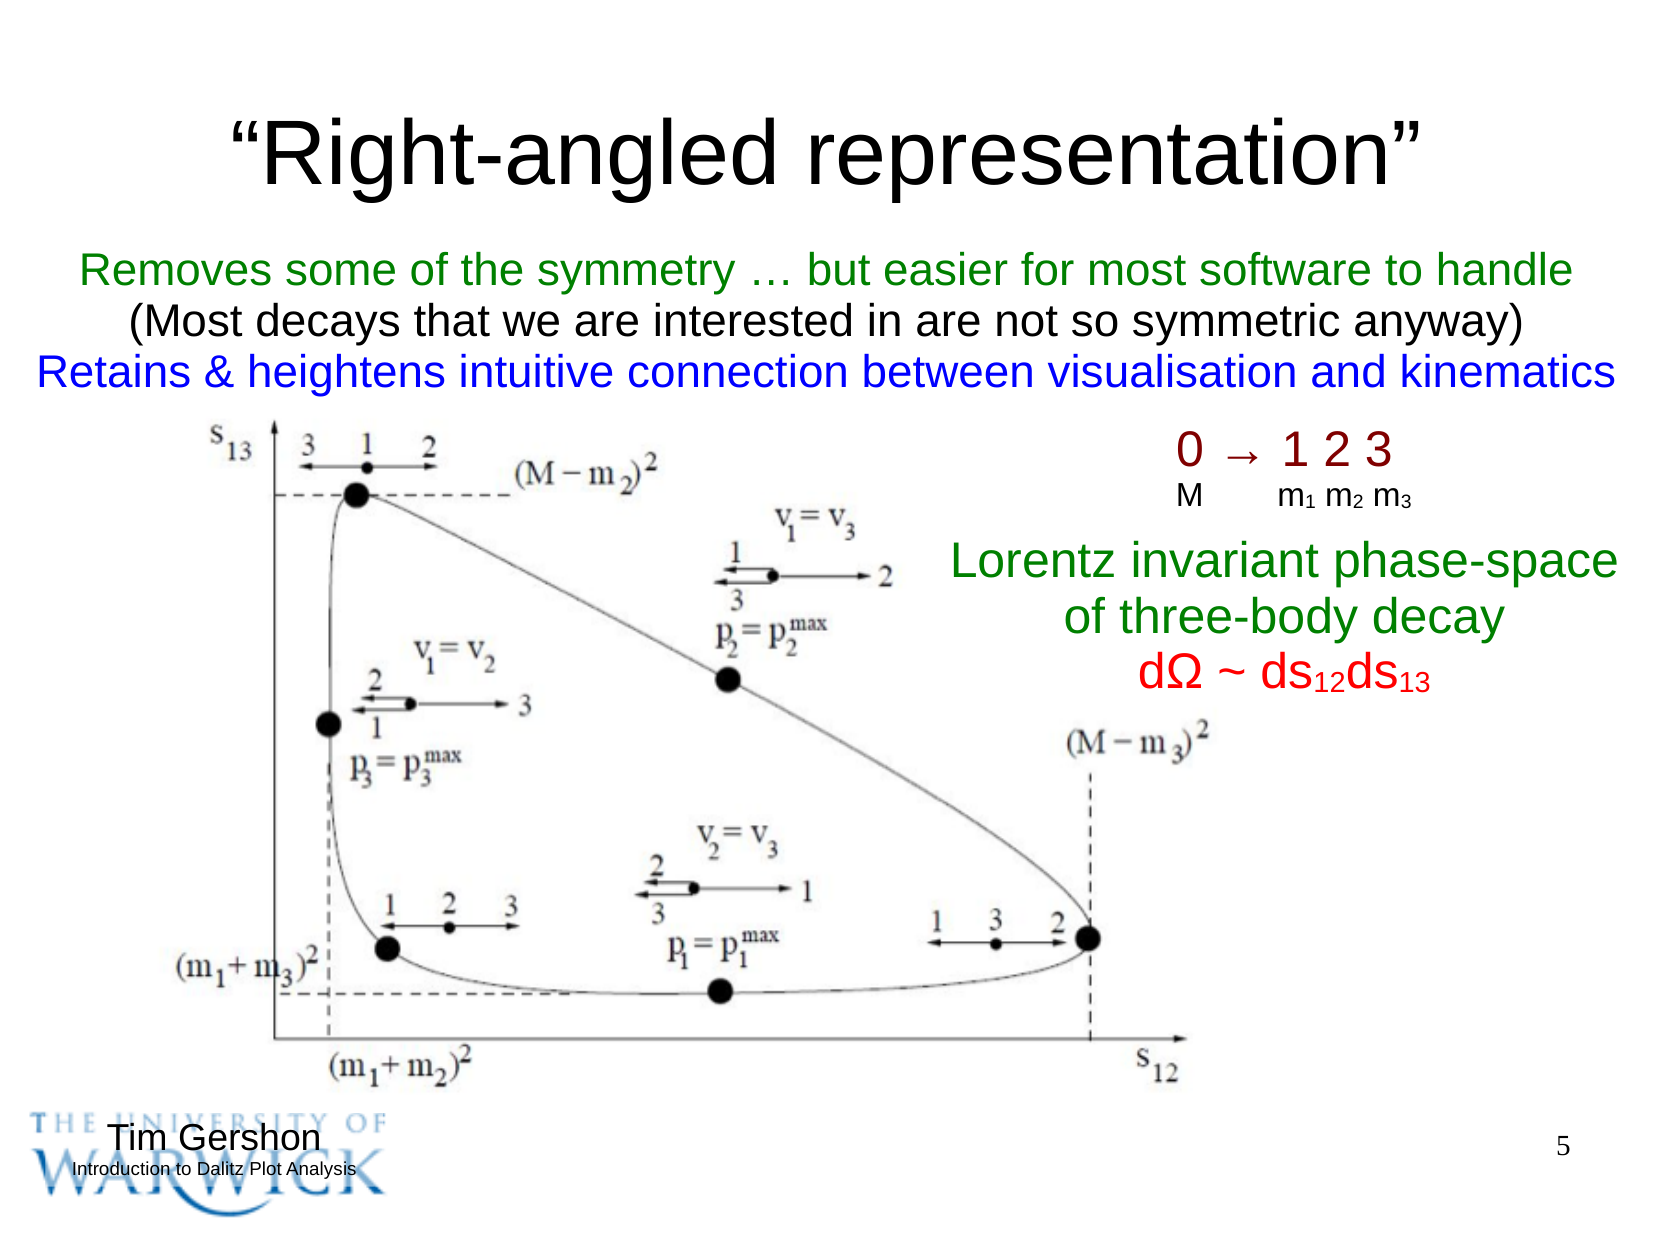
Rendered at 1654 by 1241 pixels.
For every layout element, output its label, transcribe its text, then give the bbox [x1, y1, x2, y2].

text_box Removes some of the symmetry … but easier for most software to handle (Most decays that we are interested in are not so symmetric anyway) Retains & heightens intuitive connection between visualisation and kinematics [0, 236, 1654, 405]
title “Right-angled representation” [82, 56, 1571, 236]
text_box 0 → 1 2 3 M m1 m2 m3 Lorentz invariant phase-space of three-body decay dΩ ~ ds12ds13 [921, 413, 1648, 740]
picture [19, 405, 1318, 1232]
text_box Tim Gershon Introduction to Dalitz Plot Analysis [45, 1108, 383, 1187]
